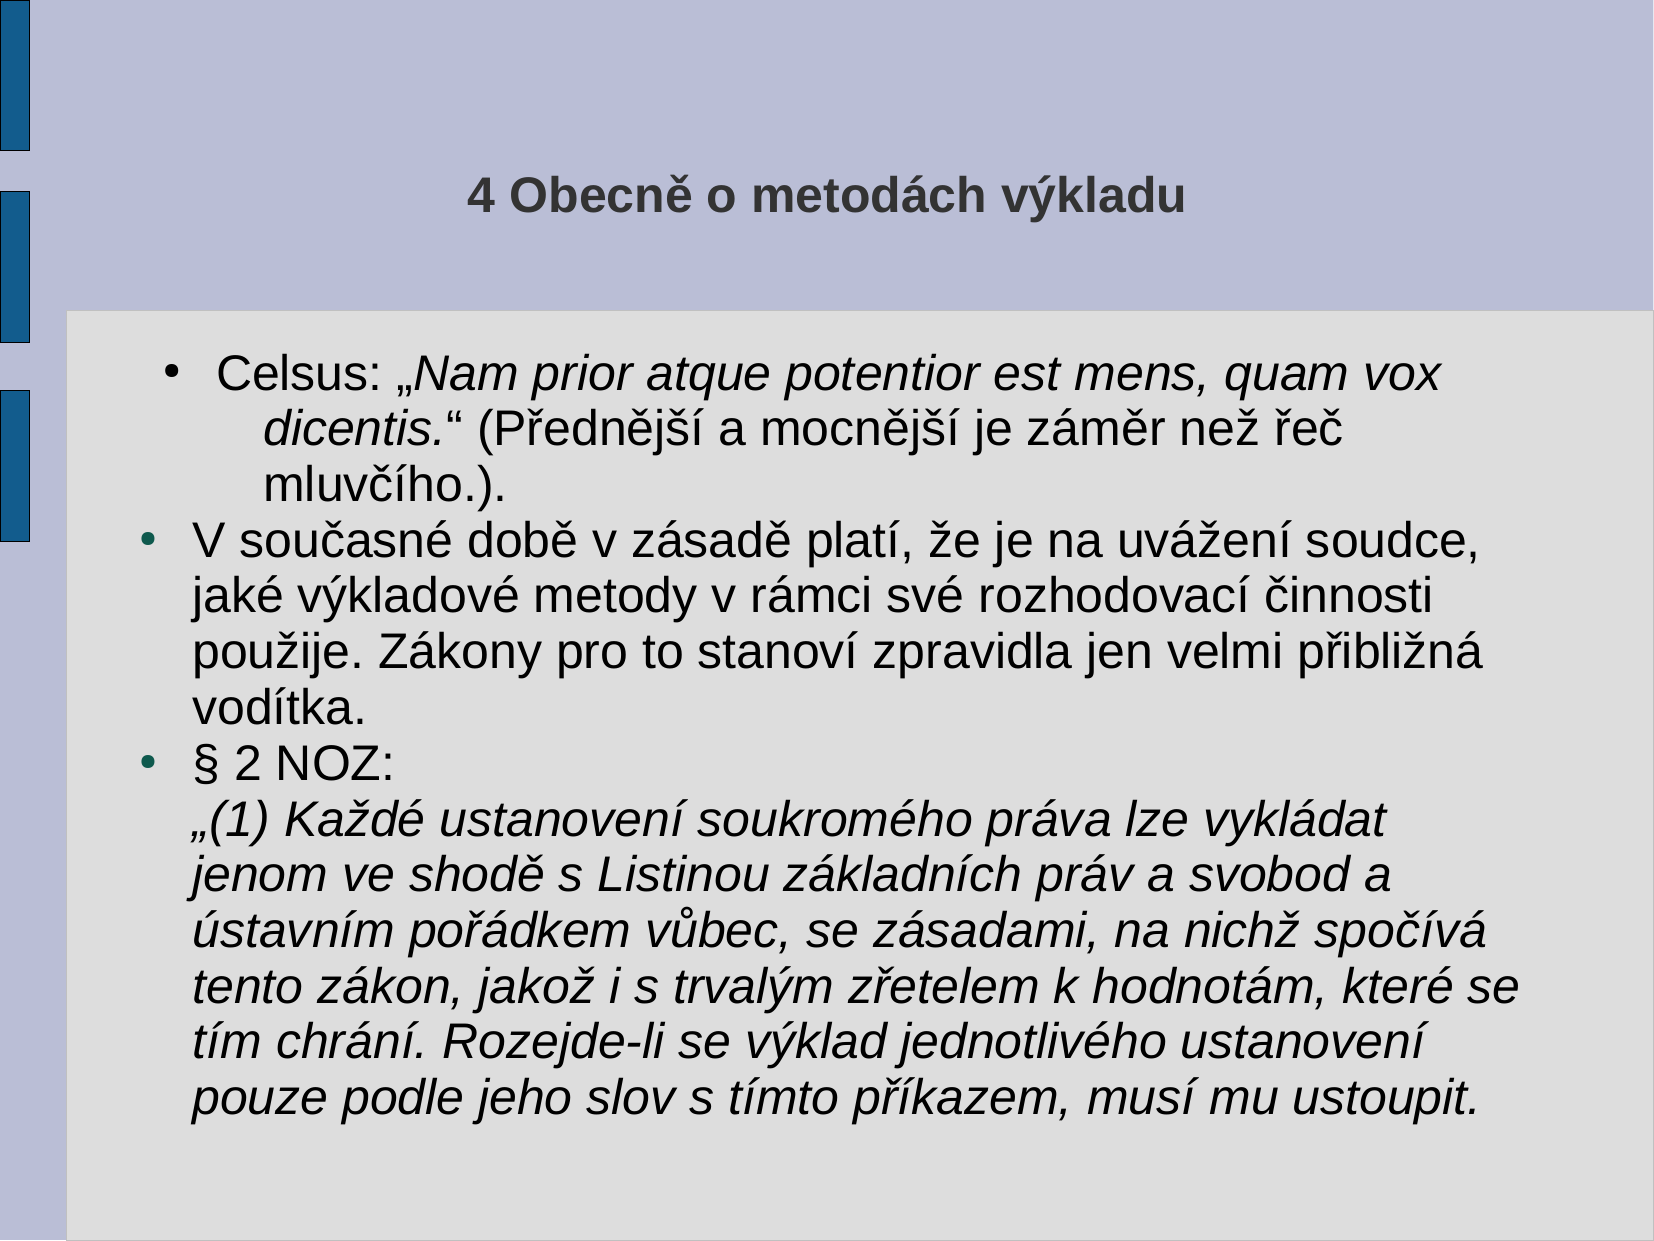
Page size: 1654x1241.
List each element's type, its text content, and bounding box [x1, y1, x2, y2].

list Celsus: „Nam prior atque potentior est mens, quam vox dicentis.“ (Přednější a mocnější je záměr než řeč mluvčího.). V současné době v zásadě platí, že je na uvážení soudce, jaké výkladové metody v rámci své rozhodovací činnosti použije. Zákony pro to stanoví zpravidla jen velmi přibližná vodítka. § 2 NOZ: „(1) Každé ustanovení soukromého práva lze vykládat jenom ve shodě s Listinou základních práv a svobod a ústavním pořádkem vůbec, se zásadami, na nichž spočívá tento zákon, jakož i s trvalým zřetelem k hodnotám, které se tím chrání. Rozejde-li se výklad jednotlivého ustanovení pouze podle jeho slov s tímto příkazem, musí mu ustoupit. [121, 344, 1534, 1127]
title 4 Obecně o metodách výkladu [121, 91, 1534, 299]
